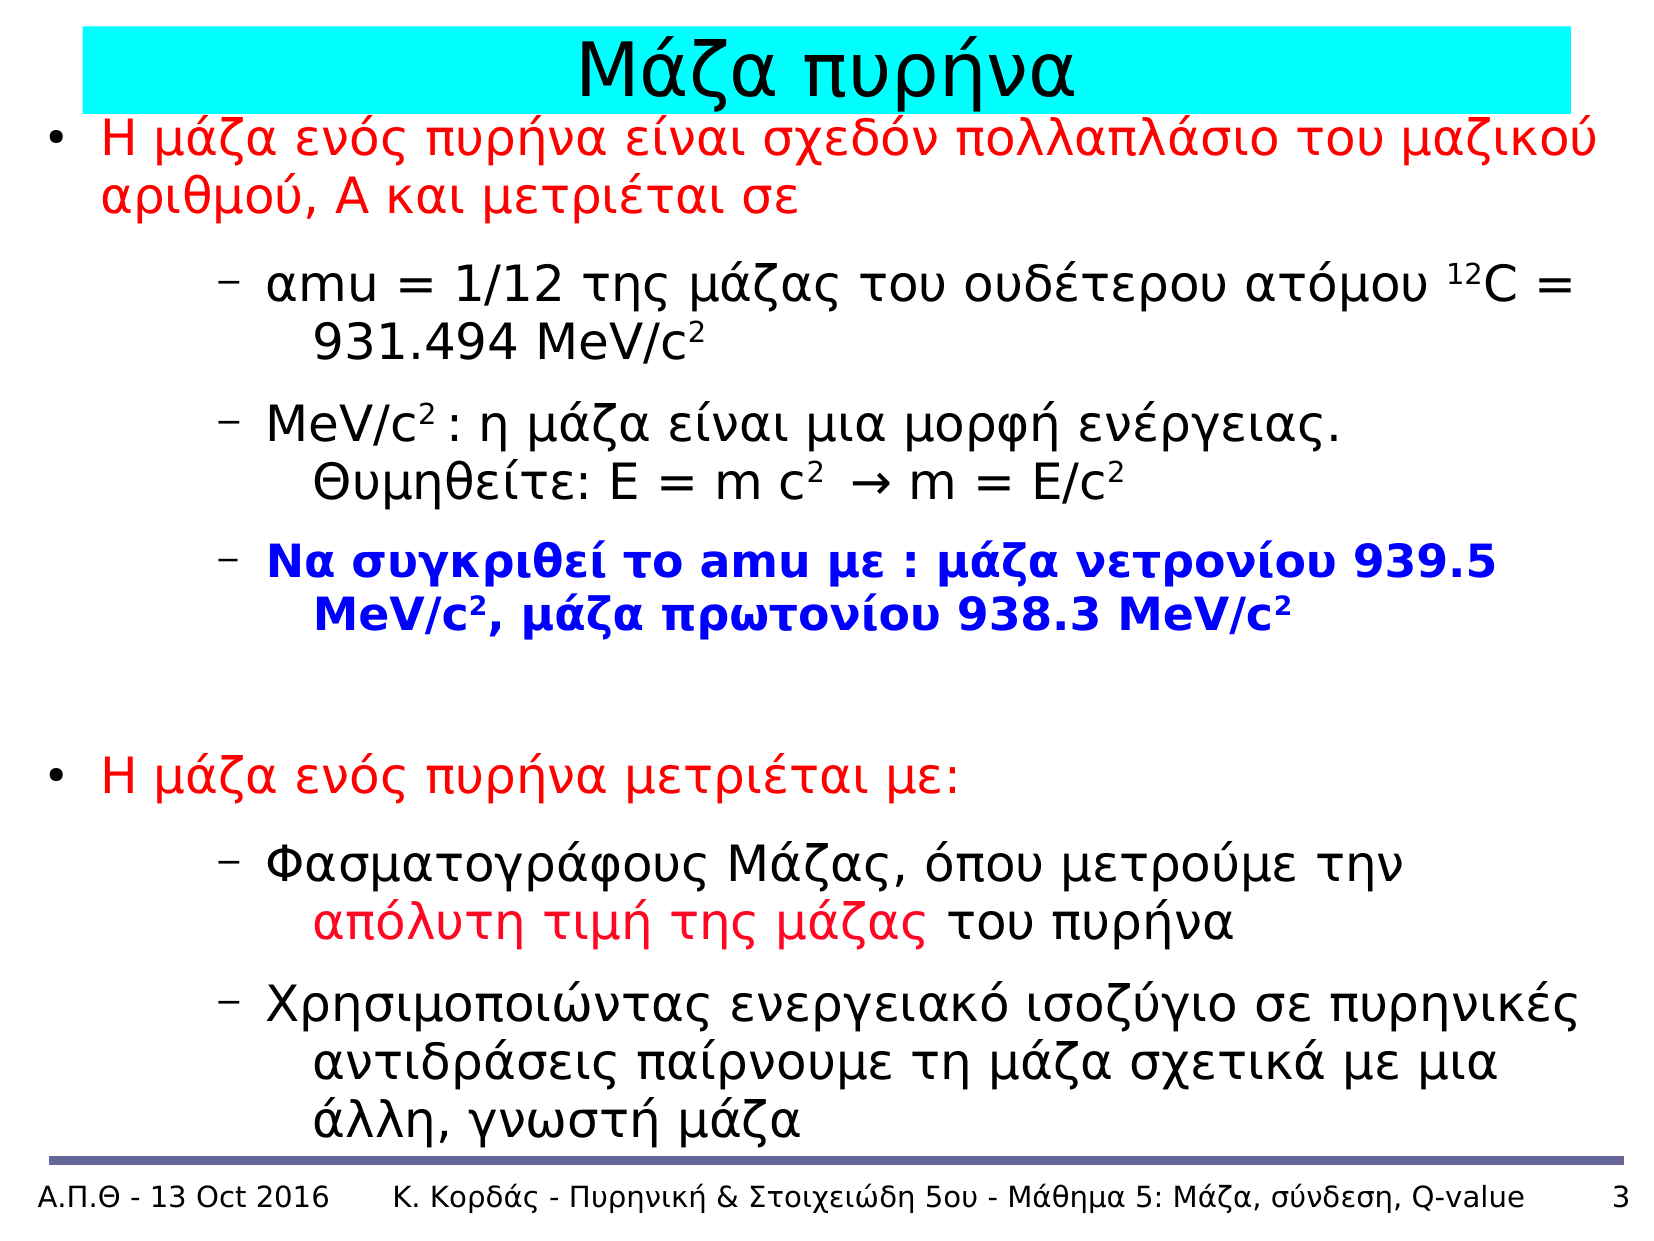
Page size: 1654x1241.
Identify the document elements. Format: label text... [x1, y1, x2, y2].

title Μάζα πυρήνα [82, 26, 1571, 108]
list Η μάζα ενός πυρήνα είναι σχεδόν πολλαπλάσιο του μαζικού αριθμού, Α και μετριέται σε αmu = 1/12 της μάζας του ουδέτερου ατόμου 12C = 931.494 ΜeV/c2 ΜeV/c2 : η μάζα είναι μια μορφή ενέργειας. Θυμηθείτε: Ε = m c2 → m = E/c2 Να συγκριθεί το amu με : μάζα νετρονίου 939.5 MeV/c2, μάζα πρωτονίου 938.3 MeV/c2 Η μάζα ενός πυρήνα μετριέται με: Φασματογράφους Μάζας, όπου μετρούμε την απόλυτη τιμή της μάζας του πυρήνα Χρησιμοποιώντας ενεργειακό ισοζύγιο σε πυρηνικές αντιδράσεις παίρνουμε τη μάζα σχετικά με μια άλλη, γνωστή μάζα [29, 108, 1601, 1241]
